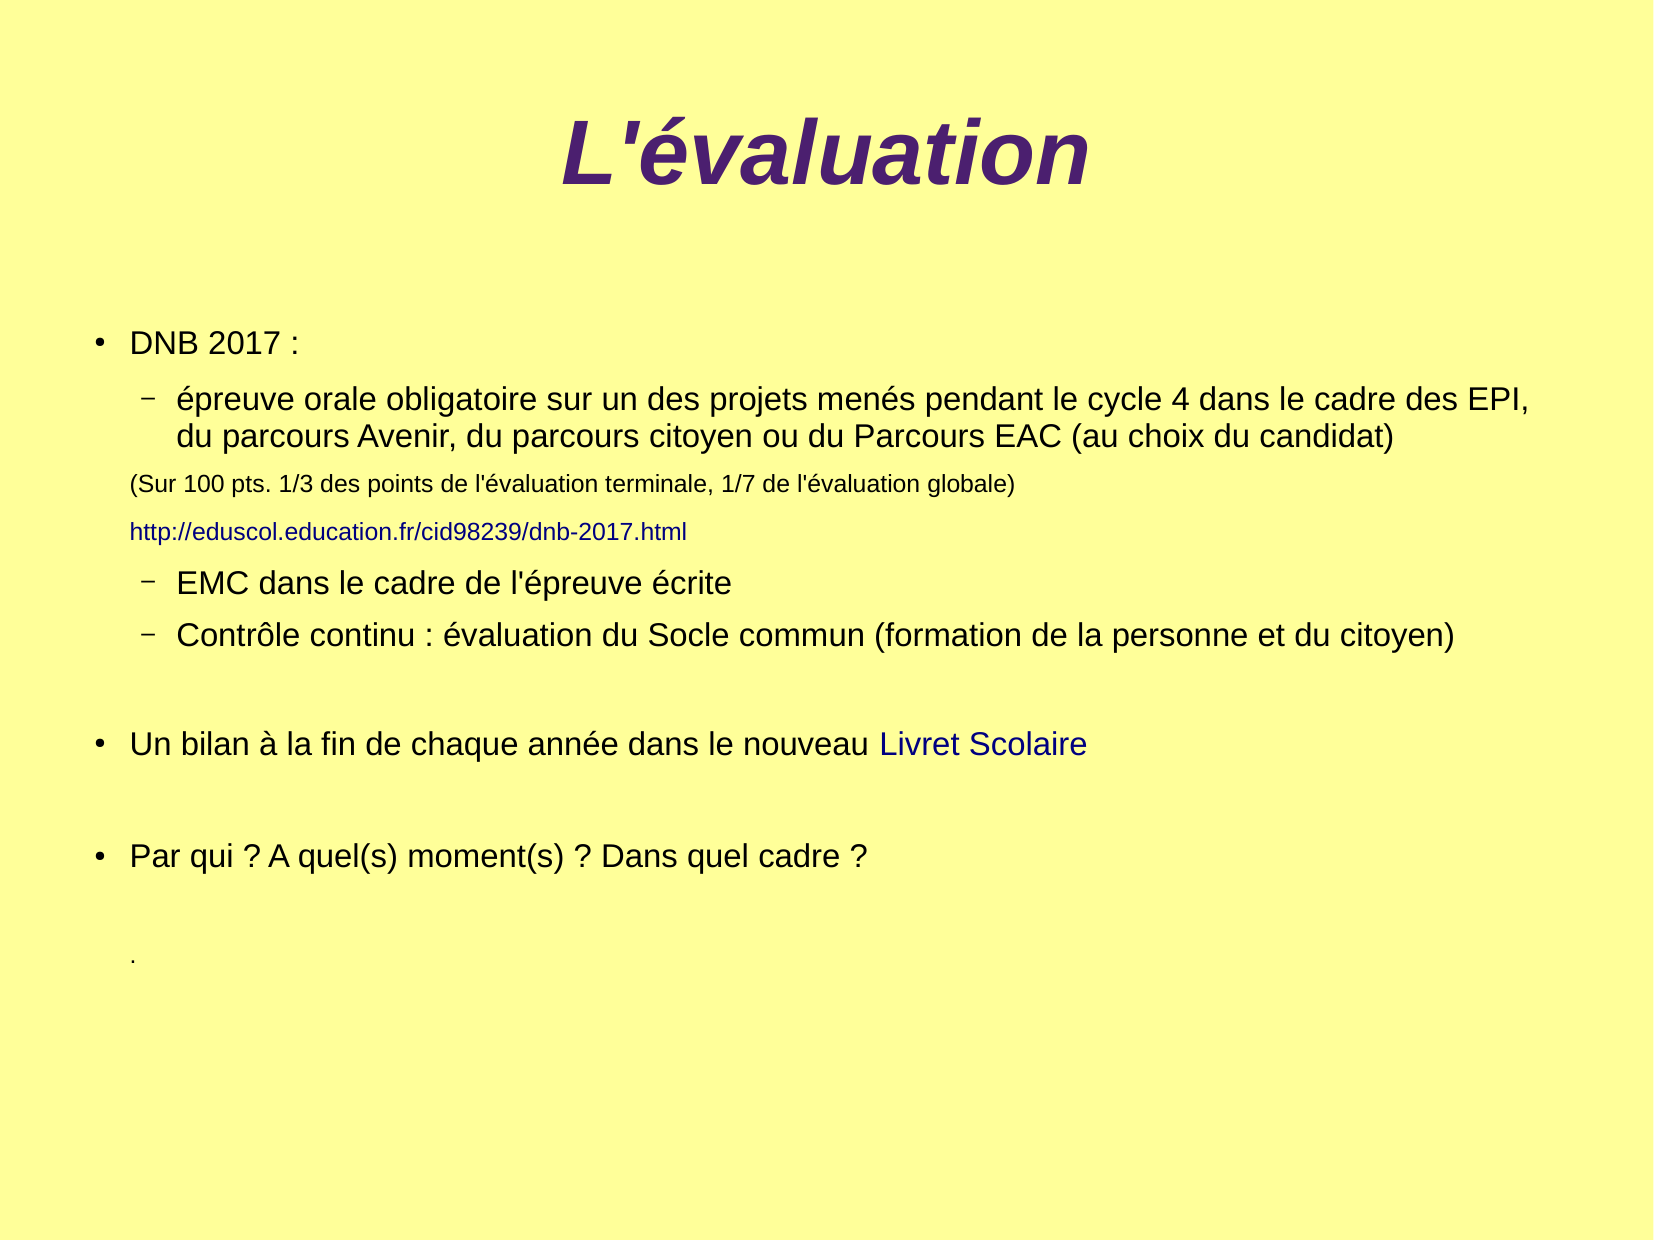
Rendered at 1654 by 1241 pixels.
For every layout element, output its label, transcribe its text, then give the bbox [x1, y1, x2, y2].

title L'évaluation [82, 49, 1571, 256]
list DNB 2017 : épreuve orale obligatoire sur un des projets menés pendant le cycle 4 dans le cadre des EPI, du parcours Avenir, du parcours citoyen ou du Parcours EAC (au choix du candidat) (Sur 100 pts. 1/3 des points de l'évaluation terminale, 1/7 de l'évaluation globale) http://eduscol.education.fr/cid98239/dnb-2017.html EMC dans le cadre de l'épreuve écrite Contrôle continu : évaluation du Socle commun (formation de la personne et du citoyen) Un bilan à la fin de chaque année dans le nouveau Livret Scolaire Par qui ? A quel(s) moment(s) ? Dans quel cadre ? . [82, 256, 1571, 976]
